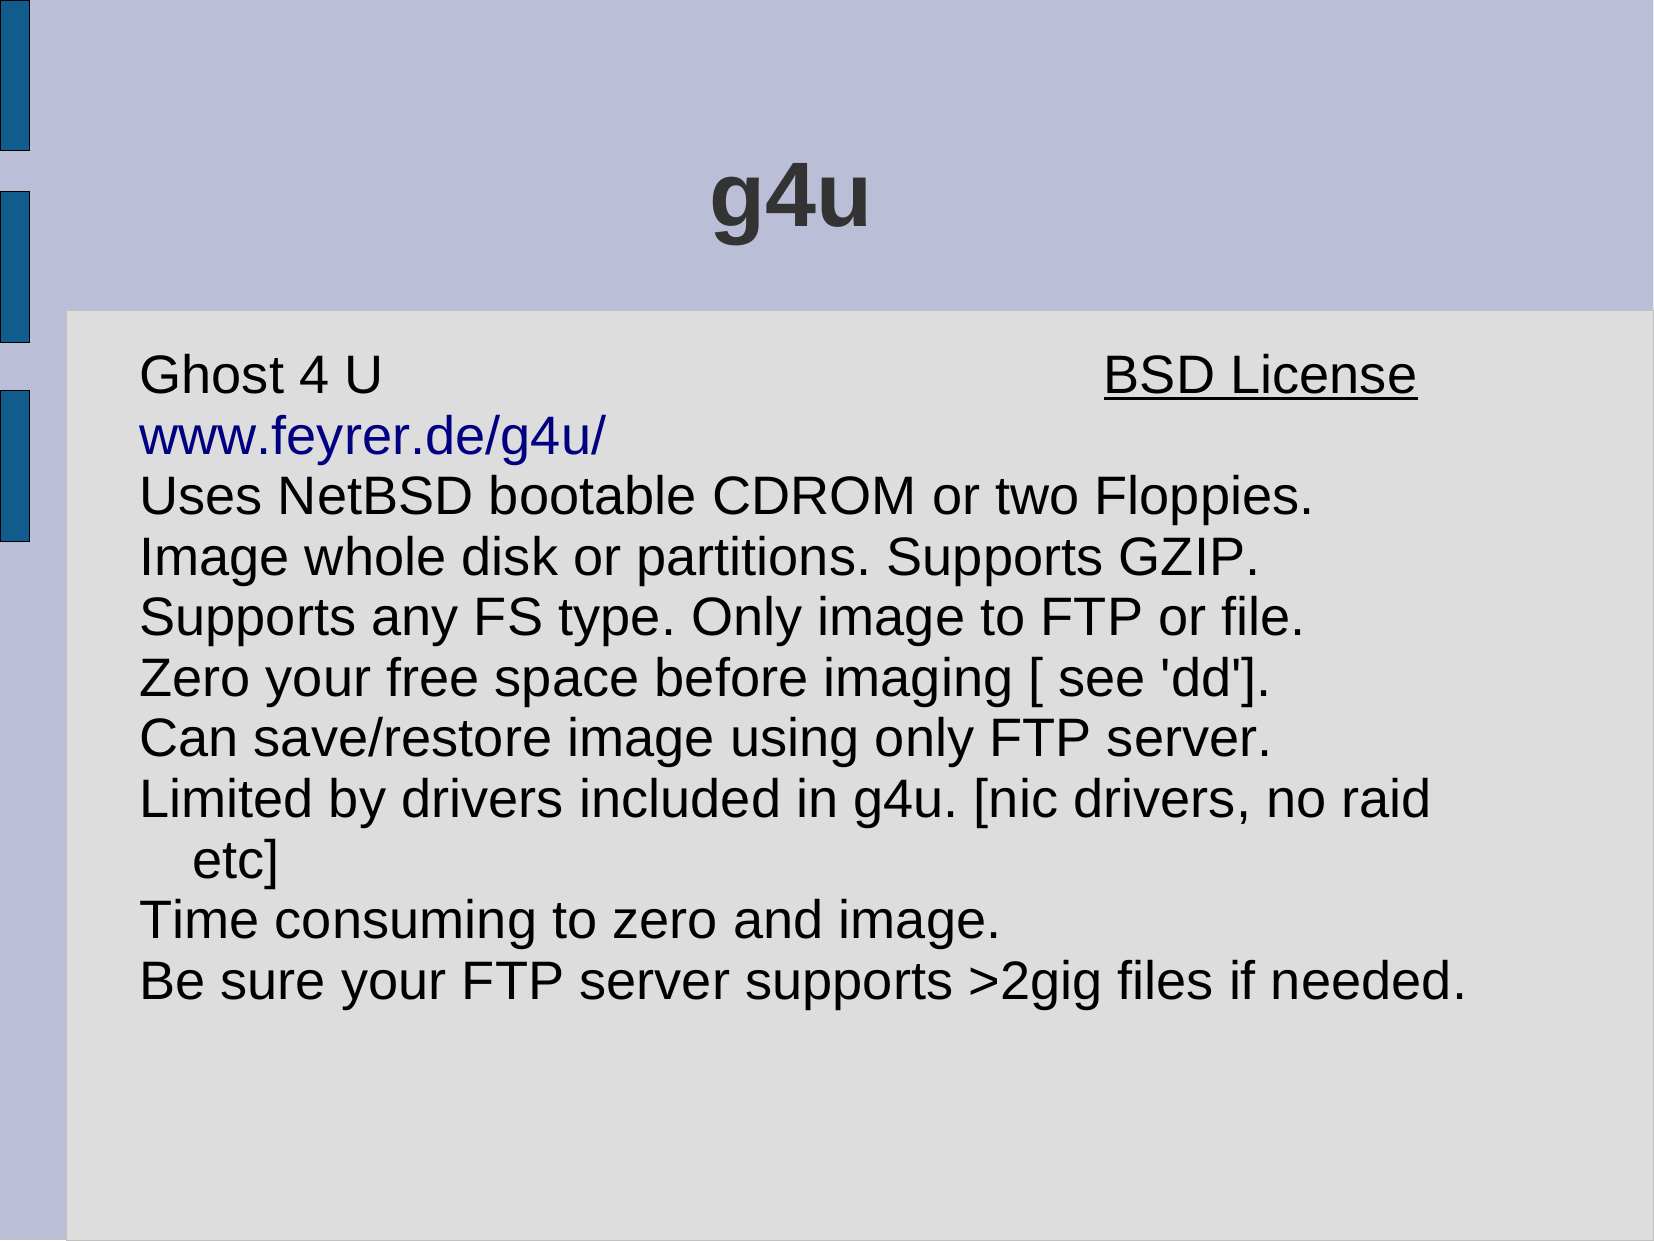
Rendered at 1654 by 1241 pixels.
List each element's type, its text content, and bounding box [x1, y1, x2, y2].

title g4u [121, 91, 1534, 299]
list Ghost 4 U BSD License www.feyrer.de/g4u/ Uses NetBSD bootable CDROM or two Floppies. Image whole disk or partitions. Supports GZIP. Supports any FS type. Only image to FTP or file. Zero your free space before imaging [ see 'dd']. Can save/restore image using only FTP server. Limited by drivers included in g4u. [nic drivers, no raid etc] Time consuming to zero and image. Be sure your FTP server supports >2gig files if needed. [121, 344, 1534, 1127]
